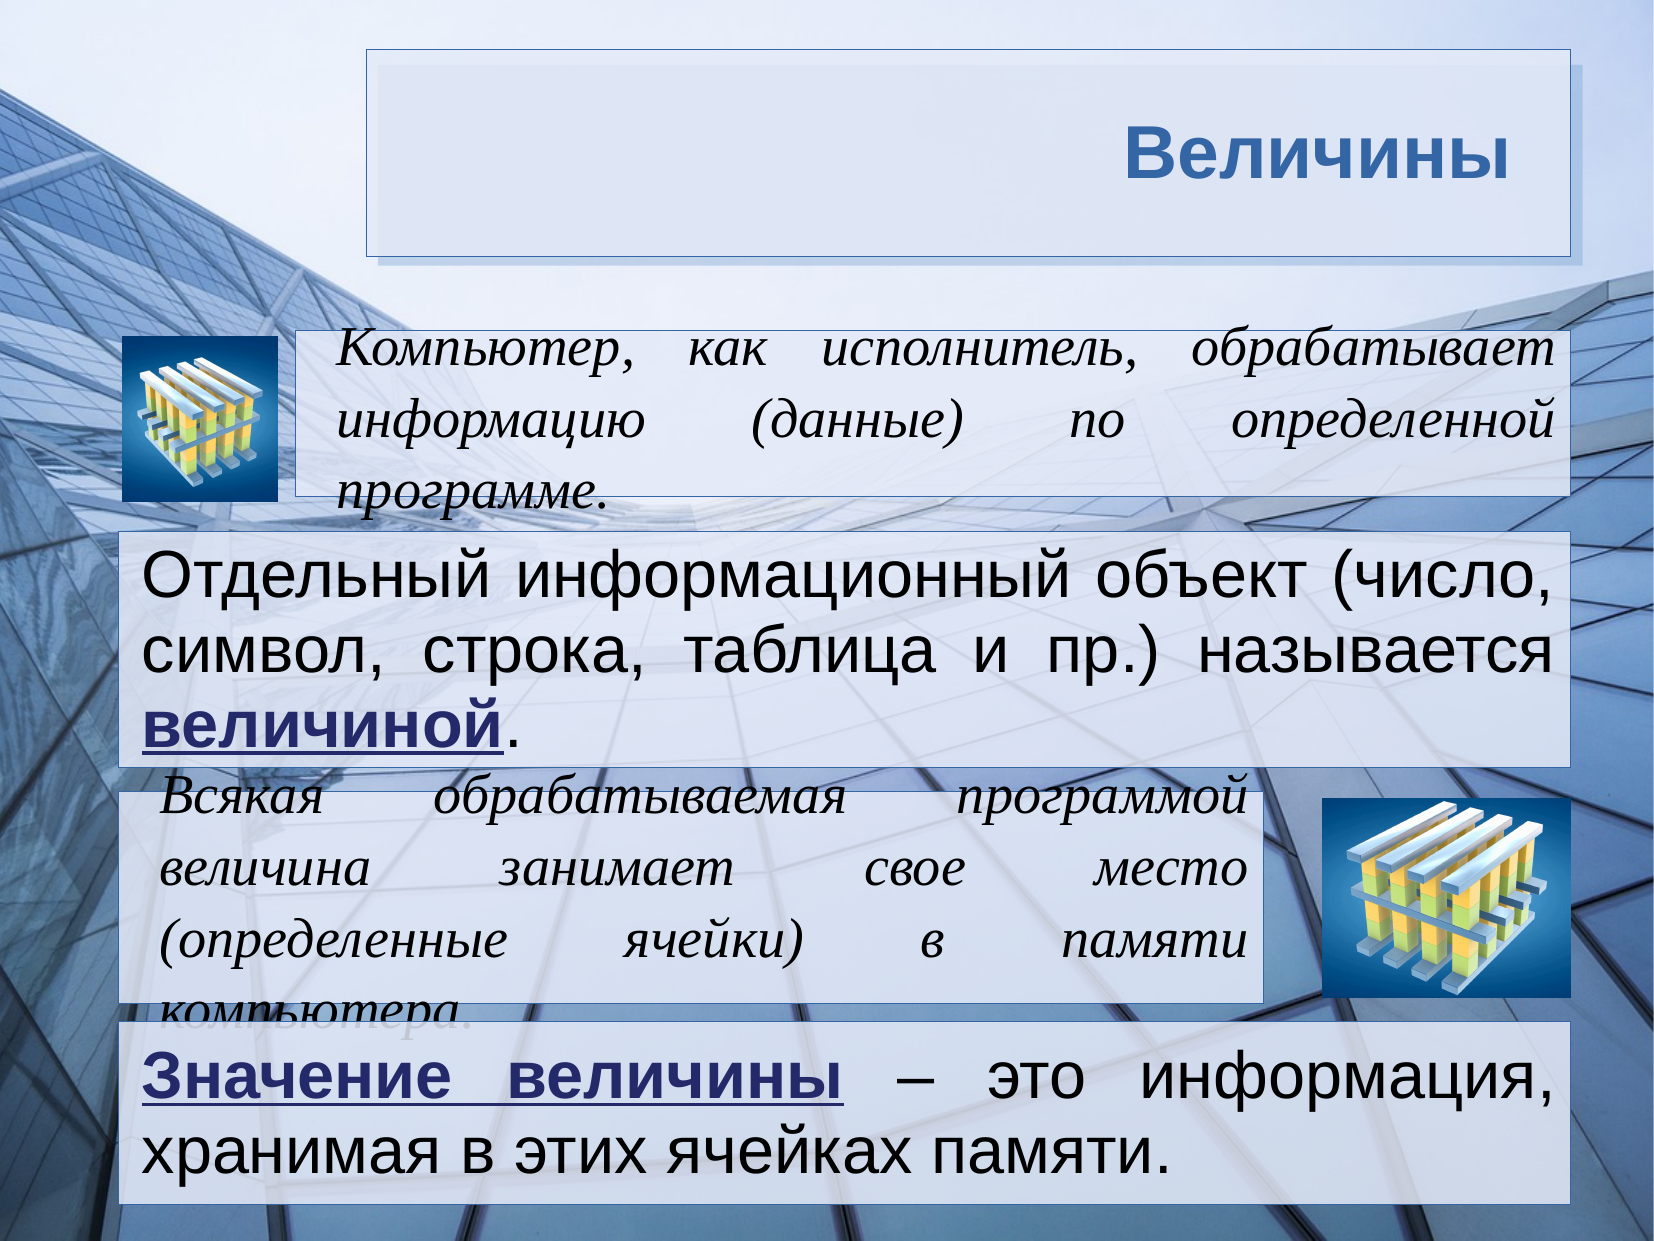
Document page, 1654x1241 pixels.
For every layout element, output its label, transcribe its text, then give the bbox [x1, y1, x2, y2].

text_box [377, 64, 1583, 266]
text_box Компьютер, как исполнитель, обрабатывает информацию (данные) по определенной программе. [295, 330, 1571, 497]
title Величины [366, 49, 1571, 257]
text_box Отдельный информационный объект (число, символ, строка, таблица и пр.) называется величиной. [118, 531, 1571, 768]
picture [0, 0, 1654, 1241]
text_box Значение величины – это информация, хранимая в этих ячейках памяти. [118, 1021, 1571, 1205]
text_box Всякая обрабатываемая программой величина занимает свое место (определенные ячейки) в памяти компьютера. [118, 791, 1264, 1004]
